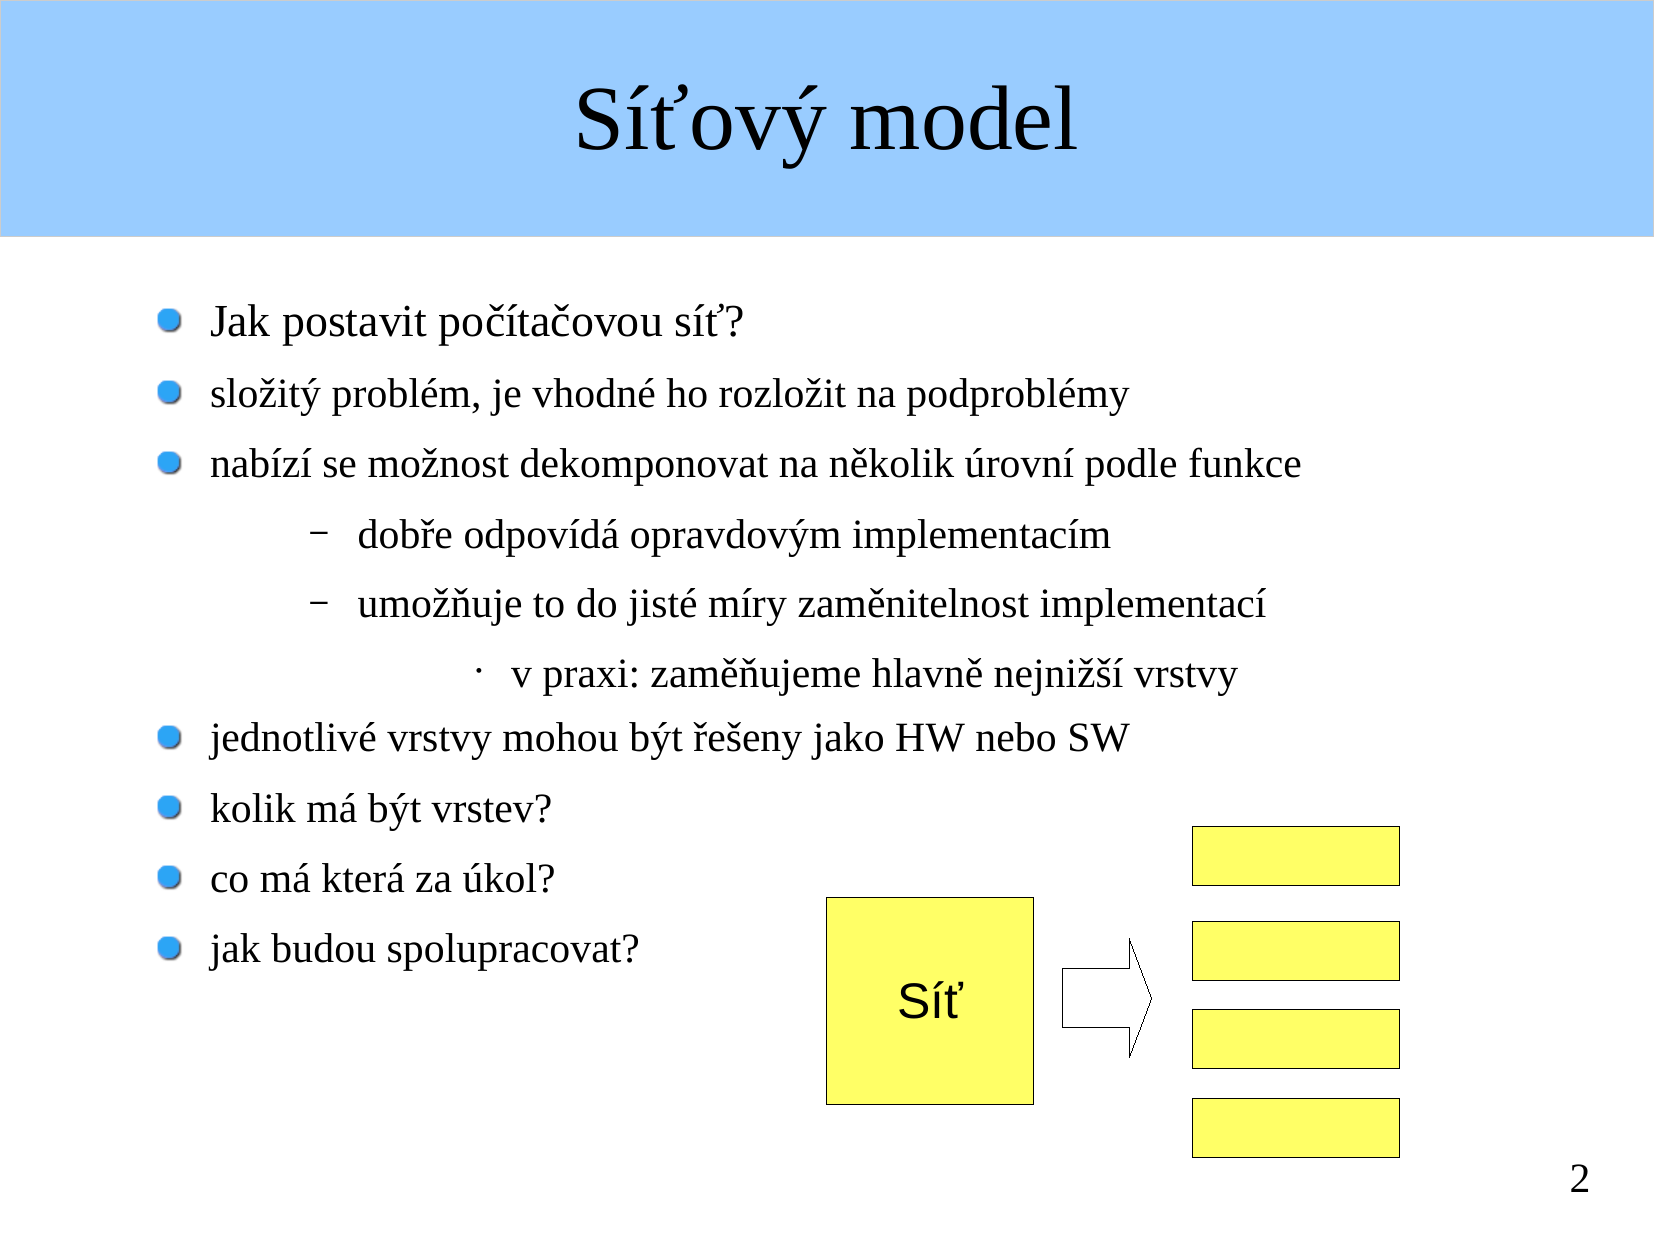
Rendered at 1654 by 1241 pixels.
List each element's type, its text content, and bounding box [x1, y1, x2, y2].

text_box [1192, 1009, 1400, 1069]
text_box [1192, 921, 1400, 981]
list Jak postavit počítačovou síť? složitý problém, je vhodné ho rozložit na podproblémy nabízí se možnost dekomponovat na několik úrovní podle funkce dobře odpovídá opravdovým implementacím umožňuje to do jisté míry zaměnitelnost implementací v praxi: zaměňujeme hlavně nejnižší vrstvy jednotlivé vrstvy mohou být řešeny jako HW nebo SW kolik má být vrstev? co má která za úkol? jak budou spolupracovat? [121, 295, 1534, 1127]
text_box Síť [826, 897, 1034, 1105]
text_box [1192, 826, 1400, 886]
title Síťový model [0, 0, 1654, 237]
text_box [1192, 1098, 1400, 1158]
